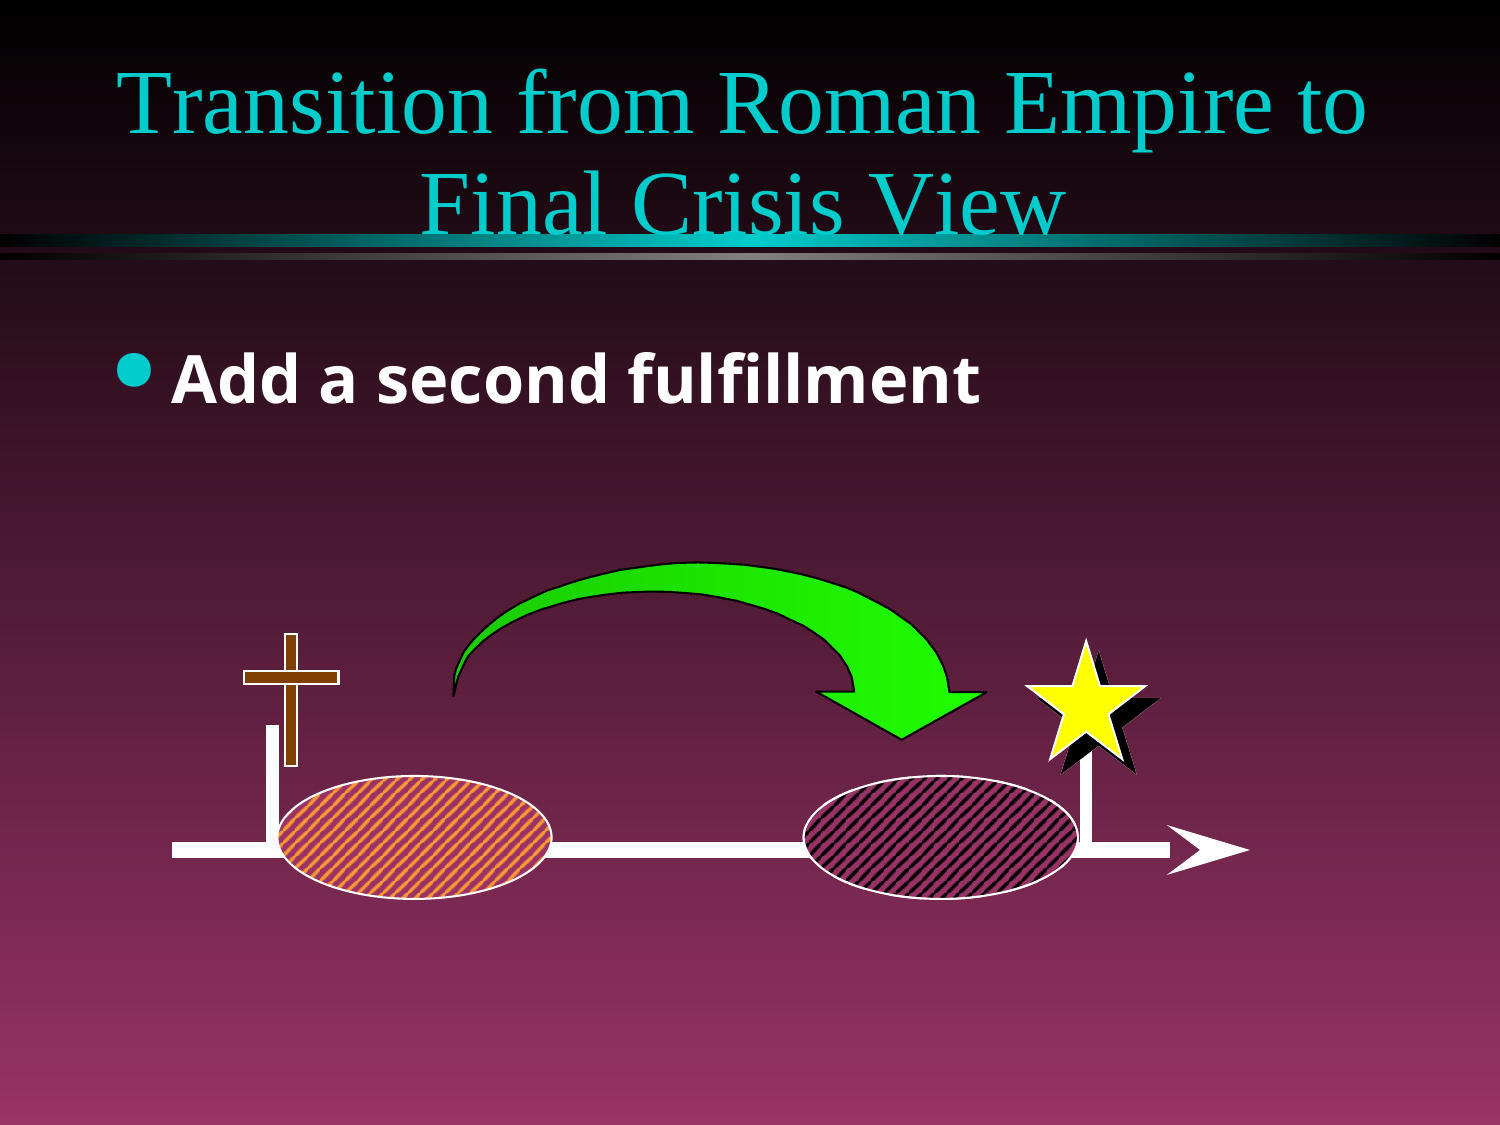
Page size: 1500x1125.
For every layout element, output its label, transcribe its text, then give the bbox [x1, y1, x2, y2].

list Add a second fulfillment [99, 324, 1388, 513]
text_box [1027, 641, 1146, 760]
text_box [243, 633, 339, 767]
text_box [453, 562, 987, 740]
text_box [277, 775, 552, 899]
text_box [803, 775, 1078, 899]
title Transition from Roman Empire to Final Crisis View [99, 43, 1388, 263]
